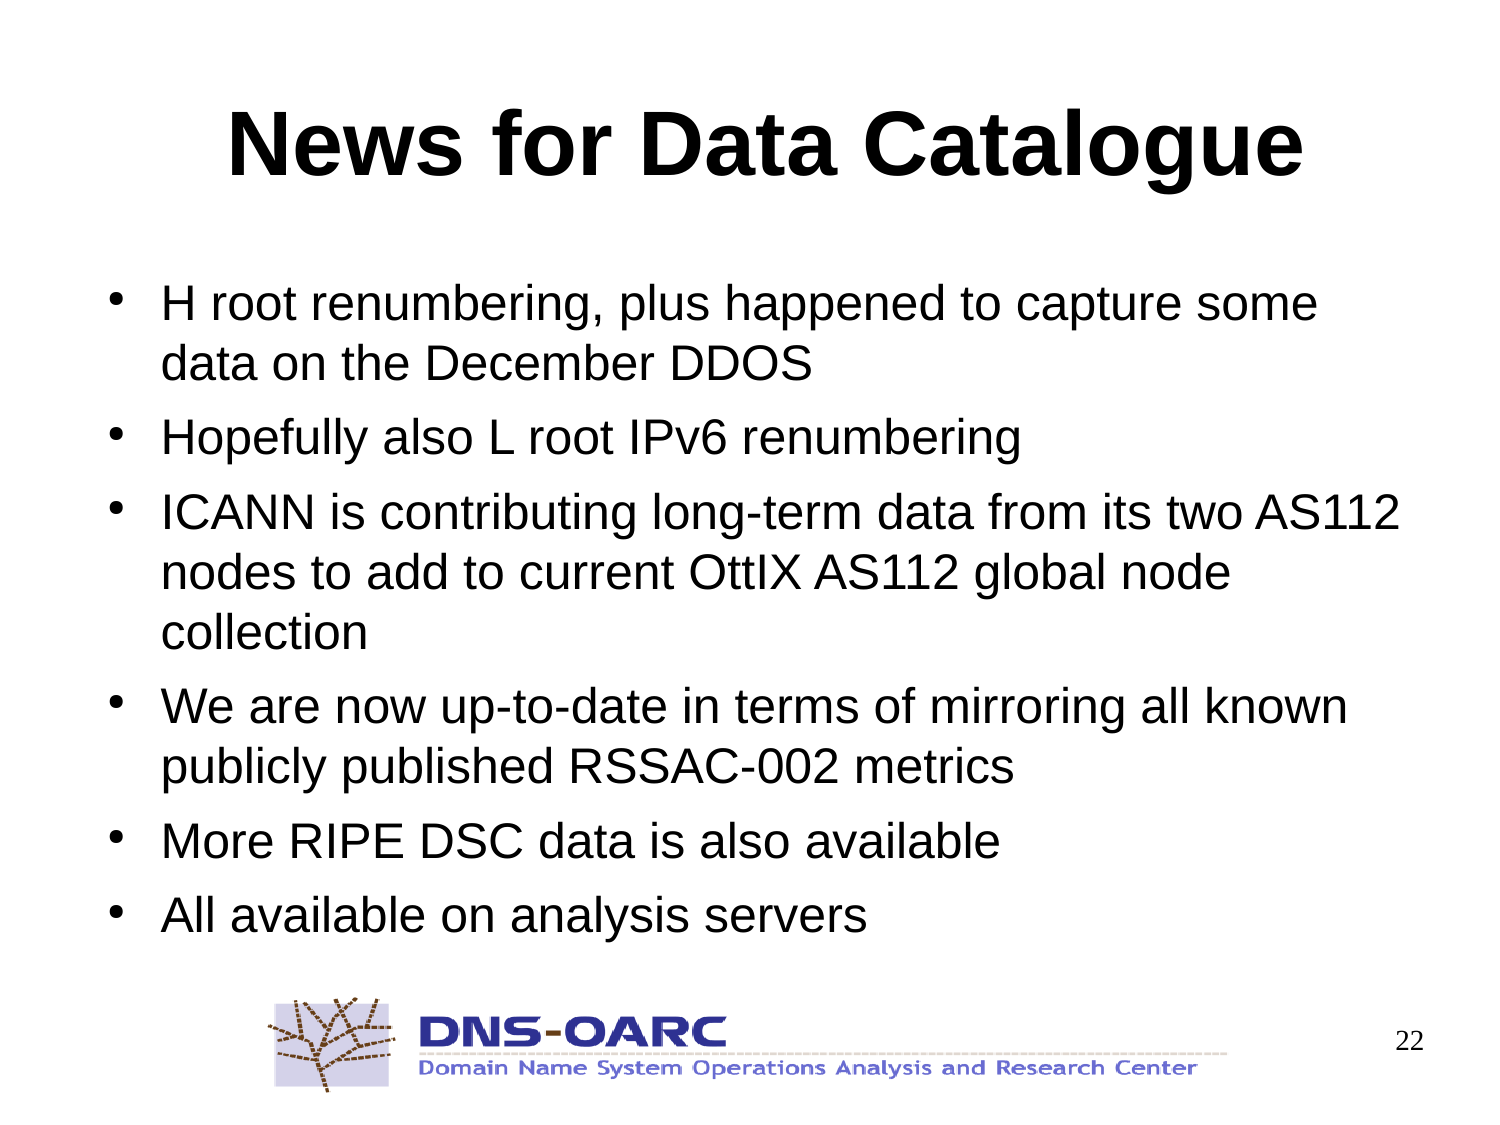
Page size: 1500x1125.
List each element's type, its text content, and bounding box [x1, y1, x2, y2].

picture [214, 1005, 1259, 1099]
title News for Data Catalogue [75, 45, 1426, 233]
list H root renumbering, plus happened to capture some data on the December DDOS Hopefully also L root IPv6 renumbering ICANN is contributing long-term data from its two AS112 nodes to add to current OttIX AS112 global node collection We are now up-to-date in terms of mirroring all known publicly published RSSAC-002 metrics More RIPE DSC data is also available All available on analysis servers [75, 262, 1426, 1005]
